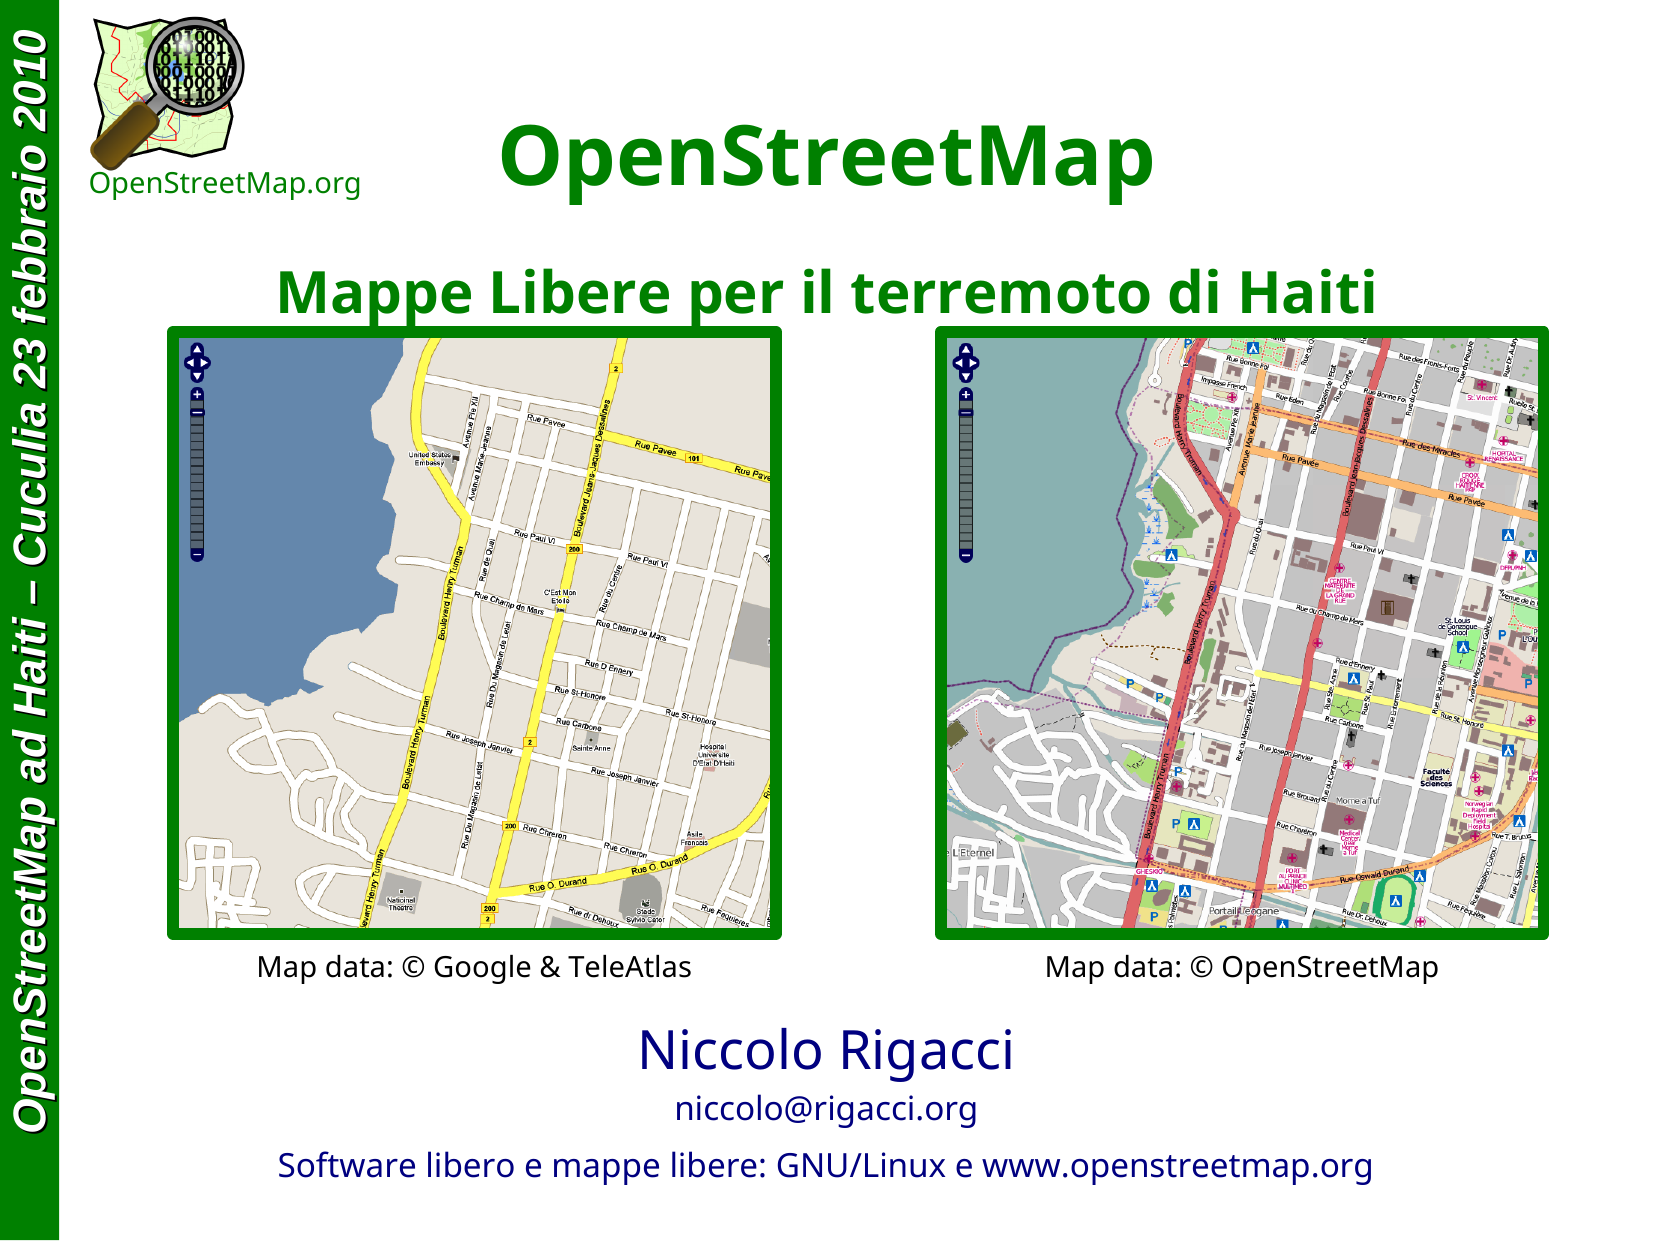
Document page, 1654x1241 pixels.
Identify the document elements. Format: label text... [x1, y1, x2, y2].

text_box Map data: © Google & TeleAtlas [179, 938, 770, 988]
text_box OpenStreetMap.org [67, 157, 384, 207]
text_box Niccolo Rigacci niccolo@rigacci.org Software libero e mappe libere: GNU/Linux e www.openstreetmap.org [0, 1003, 1654, 1171]
text_box Map data: © OpenStreetMap [947, 938, 1538, 988]
text_box OpenStreetMap Mappe Libere per il terremoto di Haiti [0, 88, 1654, 310]
picture [179, 337, 770, 929]
picture [947, 337, 1538, 929]
picture [87, 12, 248, 157]
